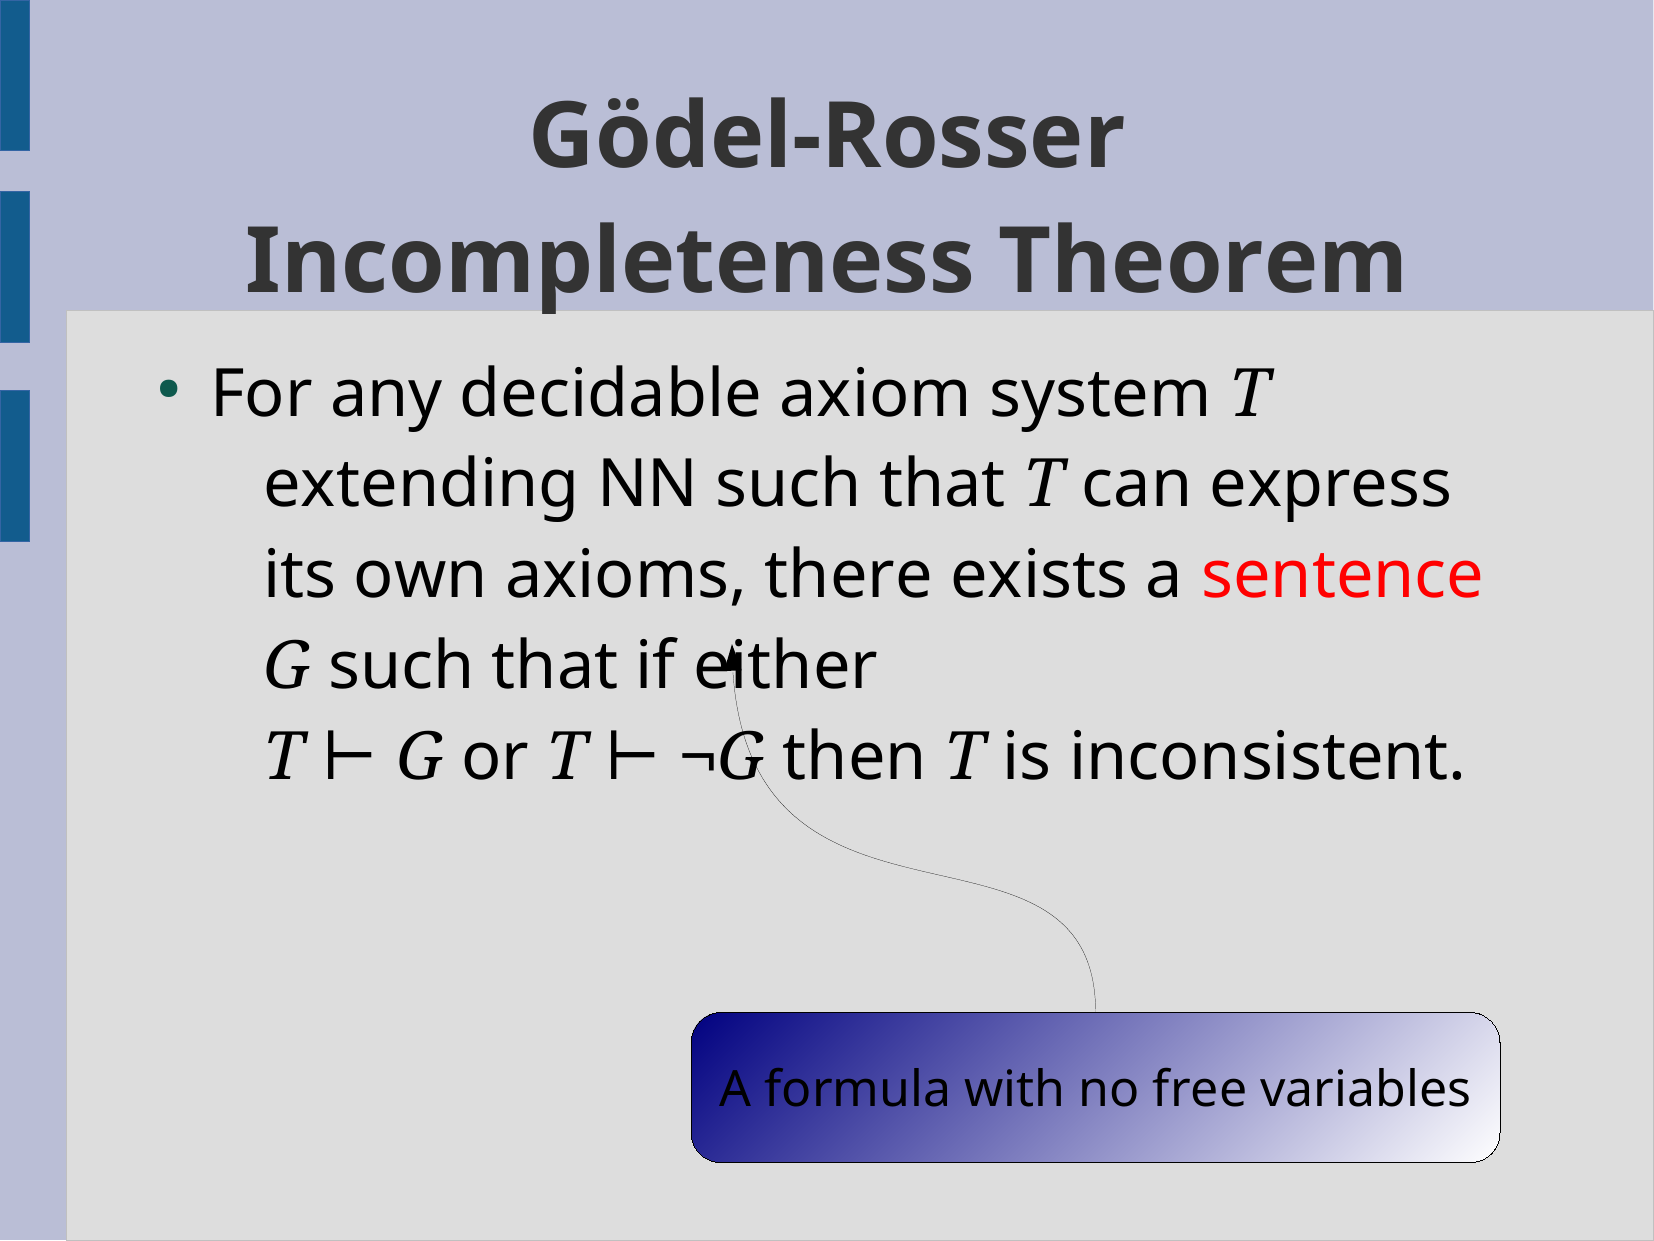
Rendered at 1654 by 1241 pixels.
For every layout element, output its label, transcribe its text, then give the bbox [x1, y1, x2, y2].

title Gödel-Rosser Incompleteness Theorem [121, 55, 1534, 334]
list For any decidable axiom system T extending NN such that T can express its own axioms, there exists a sentence G such that if either T ⊢ G or T ⊢ ¬G then T is inconsistent. [121, 344, 1534, 891]
text_box A formula with no free variables [691, 1012, 1501, 1163]
